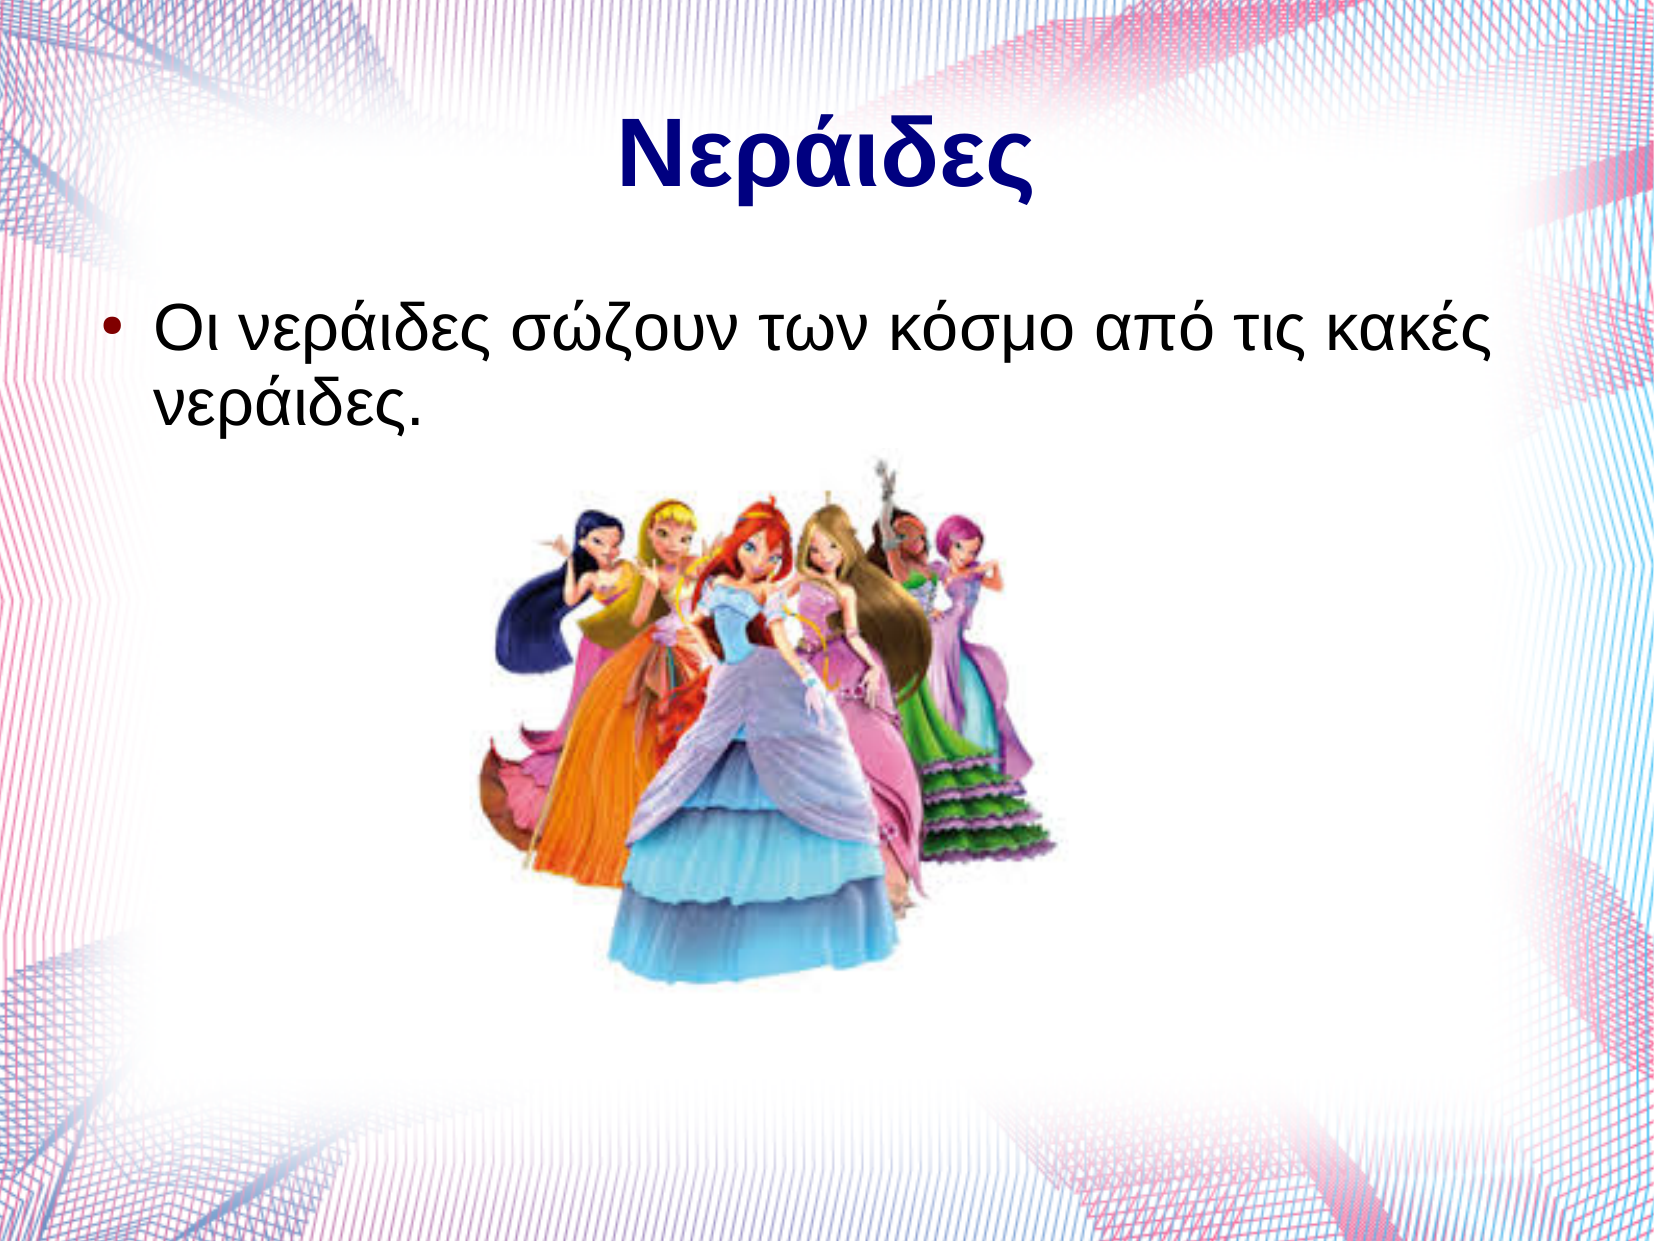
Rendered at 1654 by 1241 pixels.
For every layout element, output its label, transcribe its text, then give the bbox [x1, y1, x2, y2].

list Οι νεράιδες σώζουν των κόσμο από τις κακές νεράιδες. [82, 290, 1571, 1109]
picture [0, 0, 1654, 1241]
title Νεράιδες [82, 49, 1571, 257]
